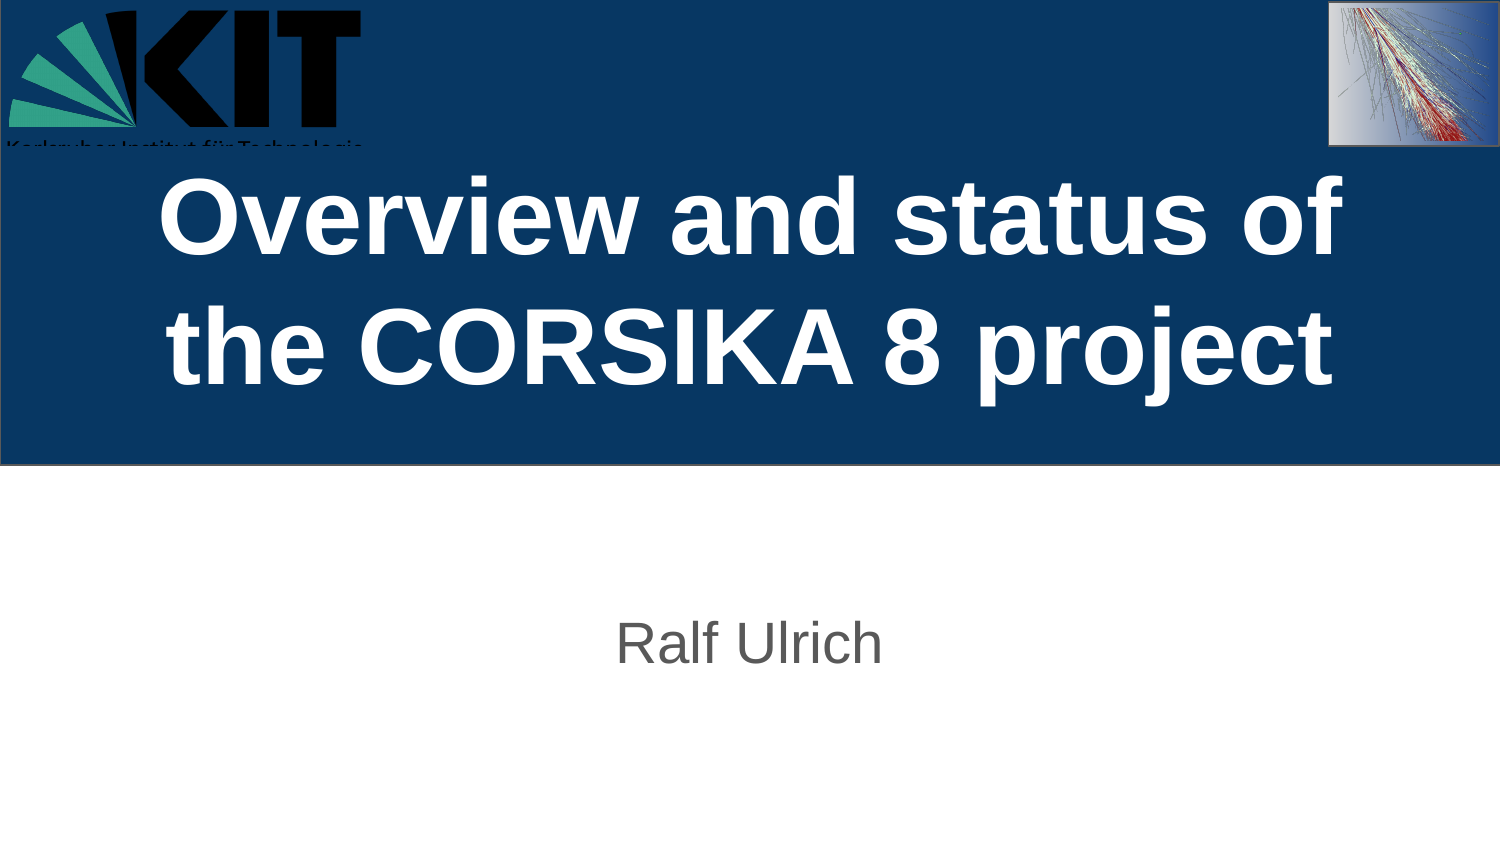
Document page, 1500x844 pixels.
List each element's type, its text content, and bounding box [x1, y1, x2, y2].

text_box Overview and status of the CORSIKA 8 project [51, 84, 1449, 422]
picture [5, 2, 366, 146]
text_box Ralf Ulrich [51, 589, 1449, 720]
picture [1338, 8, 1490, 141]
